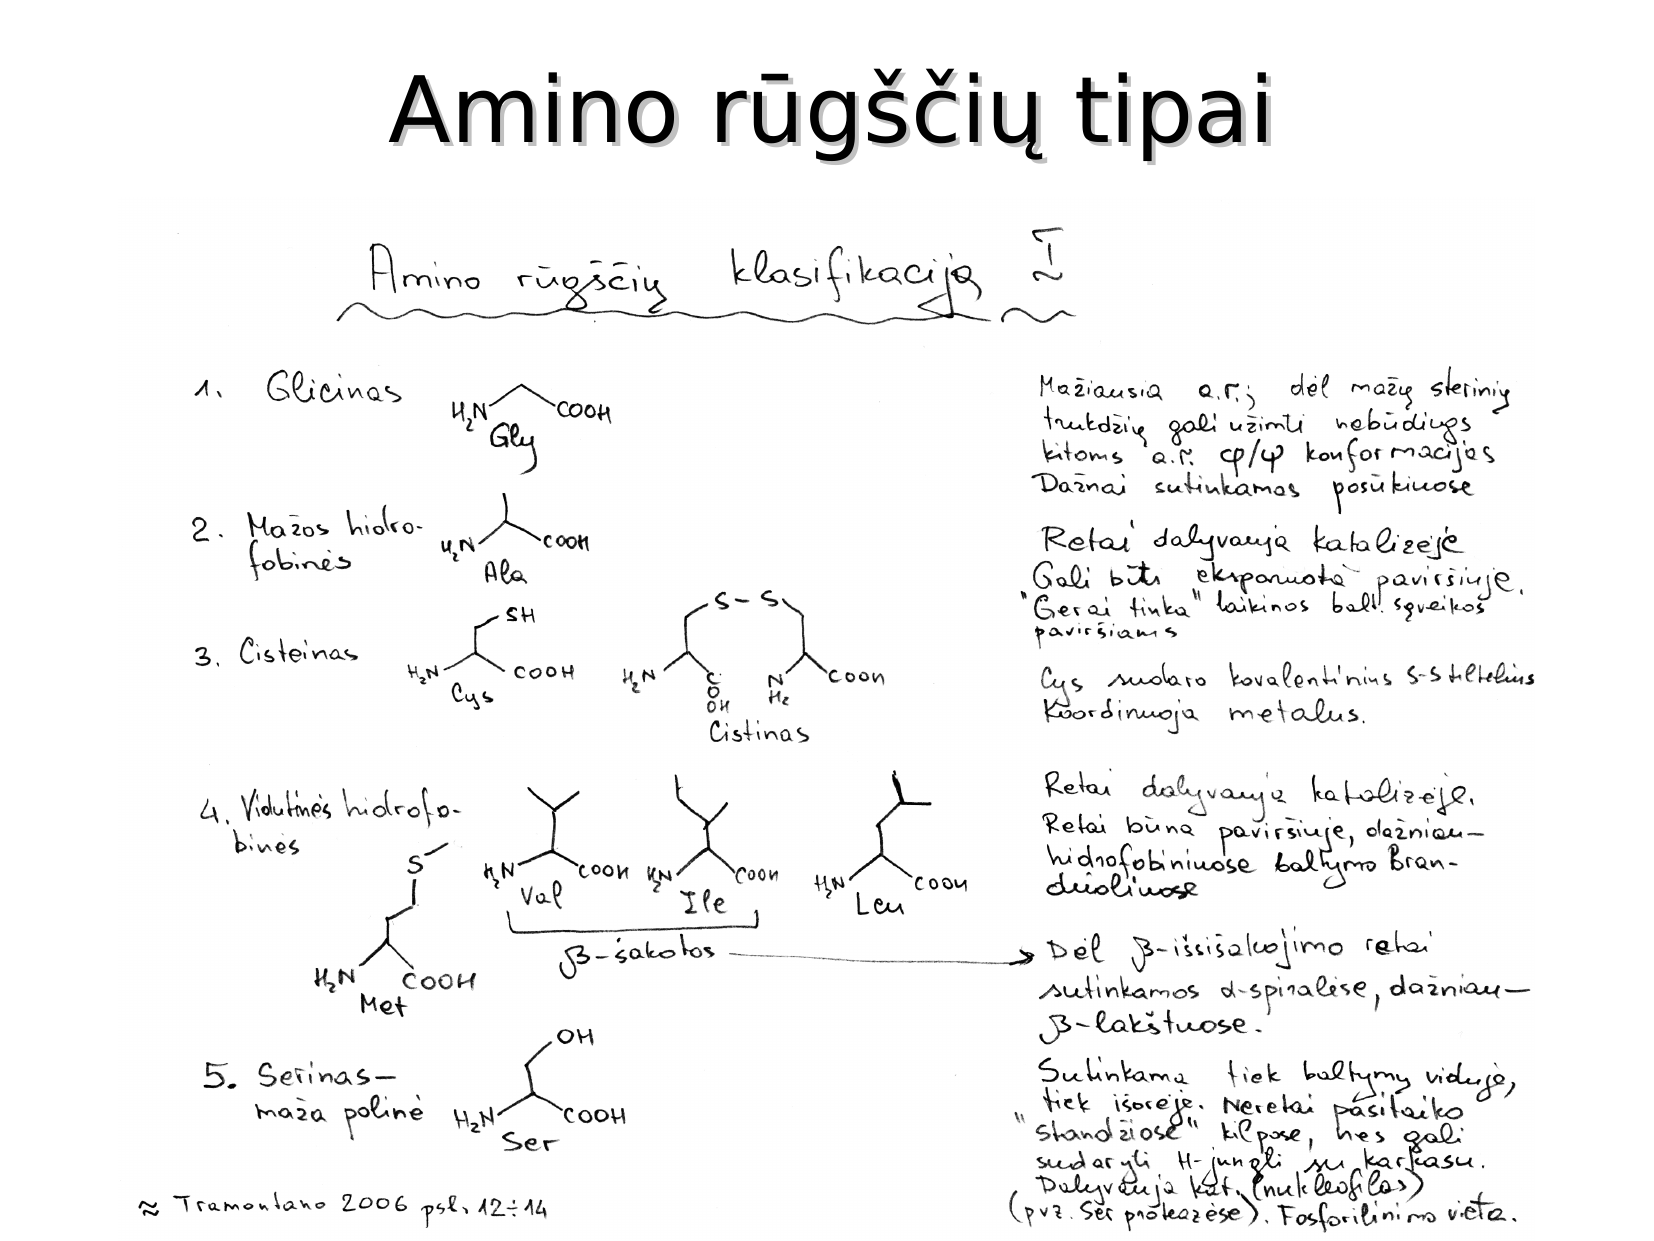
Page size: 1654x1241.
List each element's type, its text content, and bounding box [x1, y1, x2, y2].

title Amino rūgščių tipai [88, 14, 1577, 207]
picture [118, 197, 1535, 1241]
